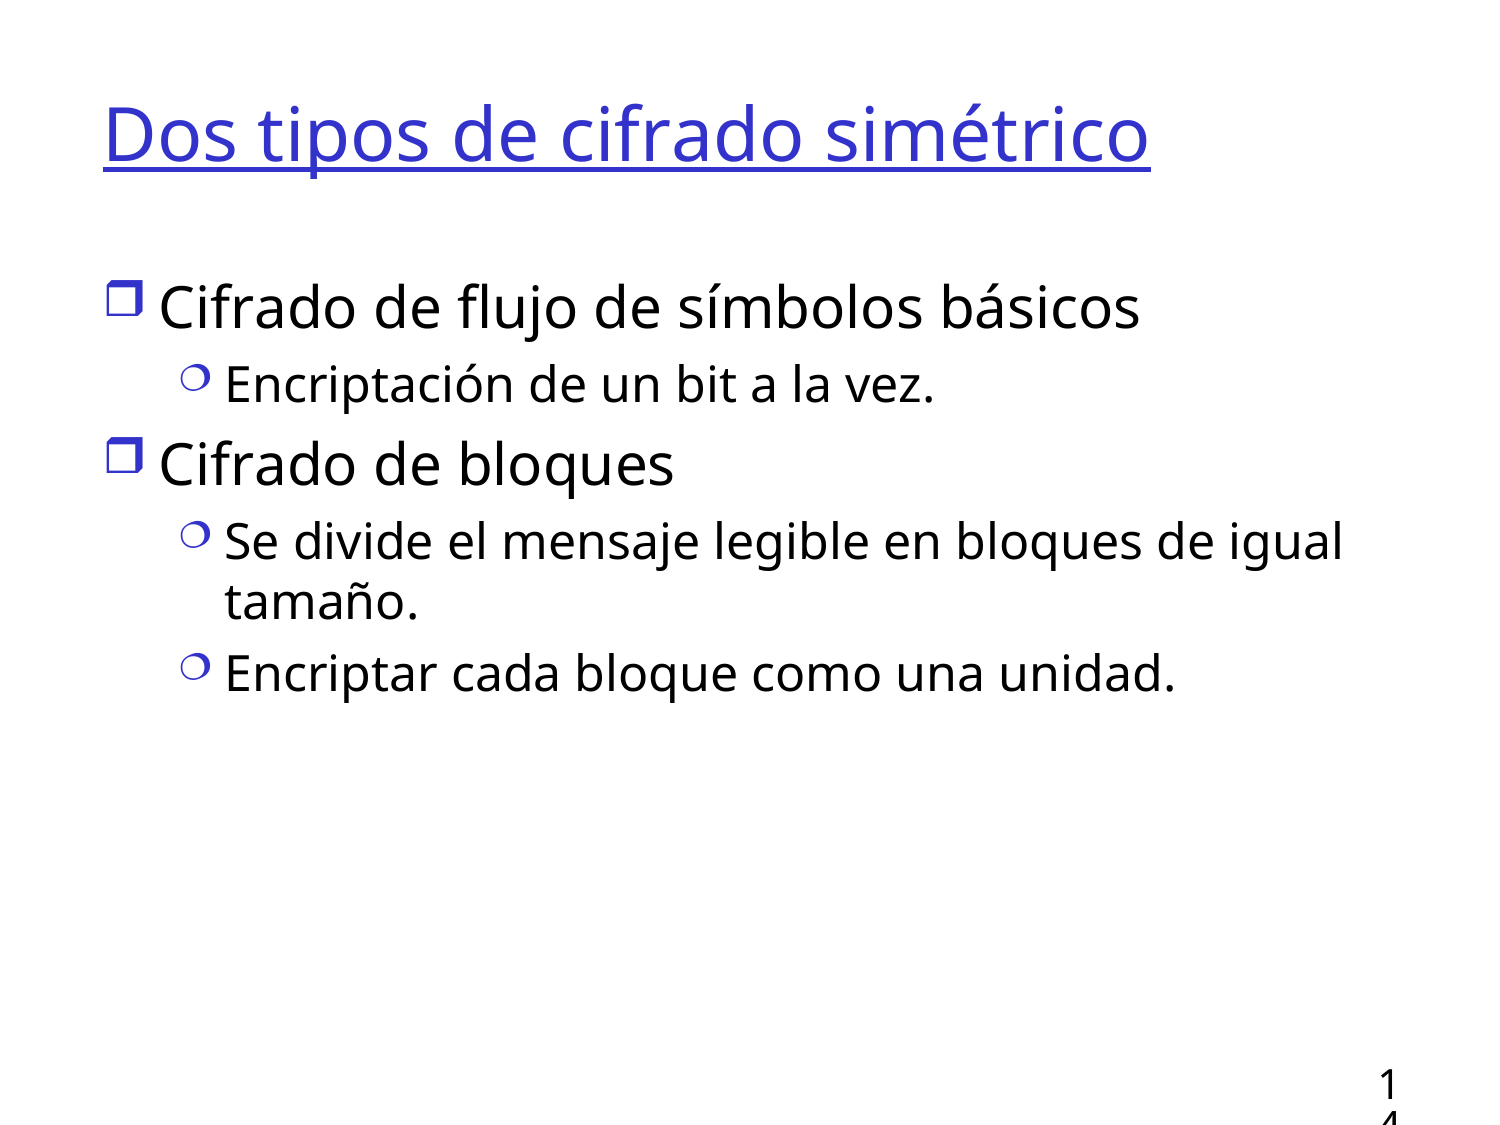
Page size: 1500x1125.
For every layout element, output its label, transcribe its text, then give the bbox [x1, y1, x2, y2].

title Dos tipos de cifrado simétrico [87, 37, 1363, 225]
list Cifrado de flujo de símbolos básicos Encriptación de un bit a la vez. Cifrado de bloques Se divide el mensaje legible en bloques de igual tamaño. Encriptar cada bloque como una unidad. [87, 262, 1363, 1026]
